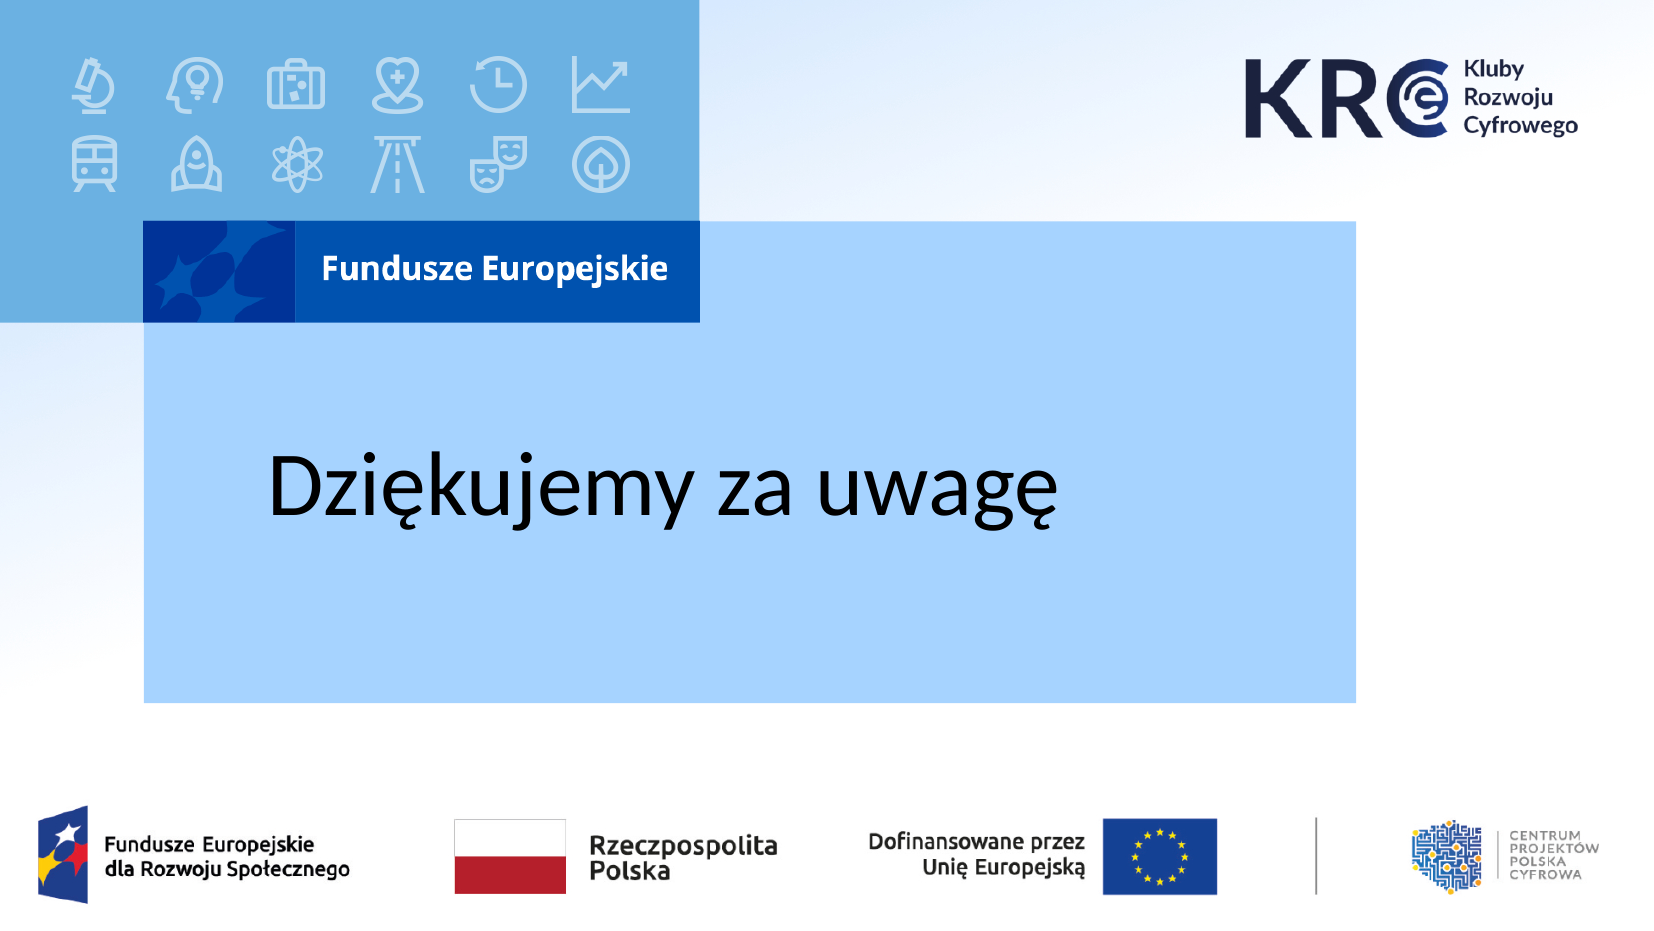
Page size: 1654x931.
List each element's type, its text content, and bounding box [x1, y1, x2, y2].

picture [470, 136, 527, 193]
text_box [1270, 221, 1357, 704]
picture [470, 56, 527, 113]
picture [572, 56, 630, 113]
picture [572, 136, 630, 193]
text_box [0, 0, 700, 323]
picture [369, 136, 426, 193]
picture [64, 57, 122, 114]
picture [369, 57, 426, 114]
picture [267, 55, 325, 112]
picture [66, 135, 123, 192]
picture [269, 136, 326, 193]
picture [168, 135, 225, 192]
subtitle Dziękujemy za uwagę [59, 217, 1270, 768]
picture [166, 57, 223, 114]
picture [0, 0, 1654, 931]
picture [143, 220, 700, 323]
